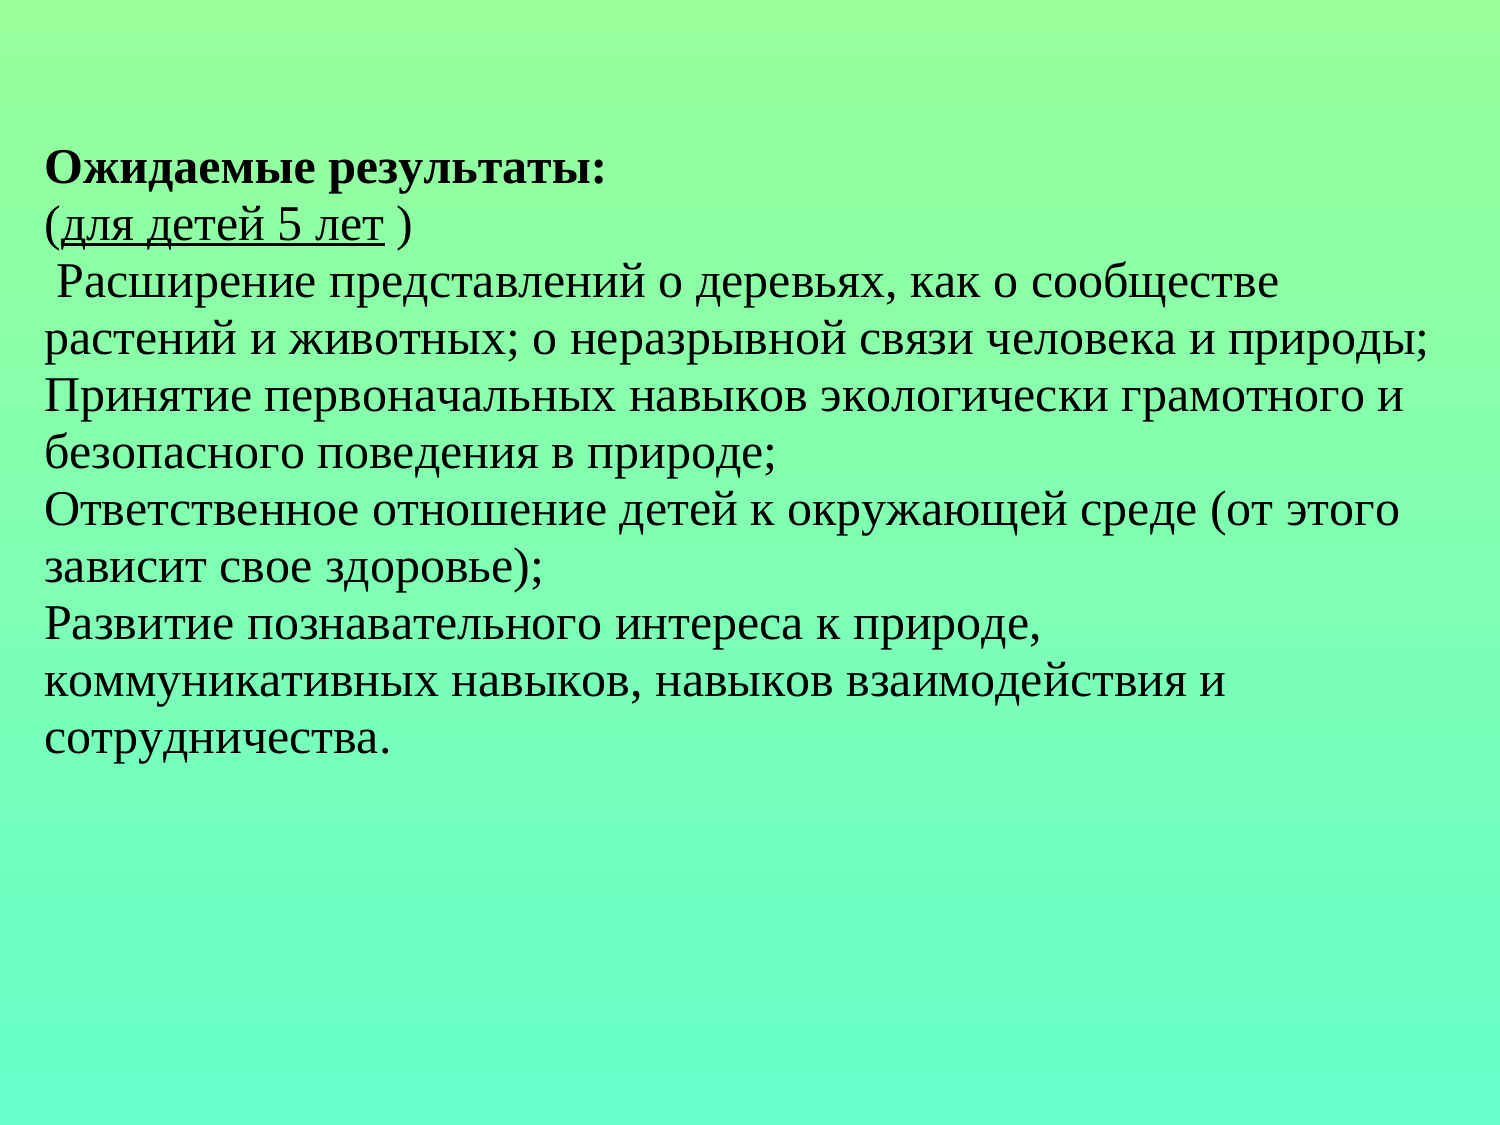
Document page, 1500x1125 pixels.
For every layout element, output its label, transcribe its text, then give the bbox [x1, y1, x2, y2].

text_box Ожидаемые результаты: (для детей 5 лет ) Расширение представлений о деревьях, как о сообществе растений и животных; о неразрывной связи человека и природы; Принятие первоначальных навыков экологически грамотного и безопасного поведения в природе; Ответственное отношение детей к окружающей среде (от этого зависит свое здоровье); Развитие познавательного интереса к природе, коммуникативных навыков, навыков взаимодействия и сотрудничества. [29, 130, 1447, 975]
